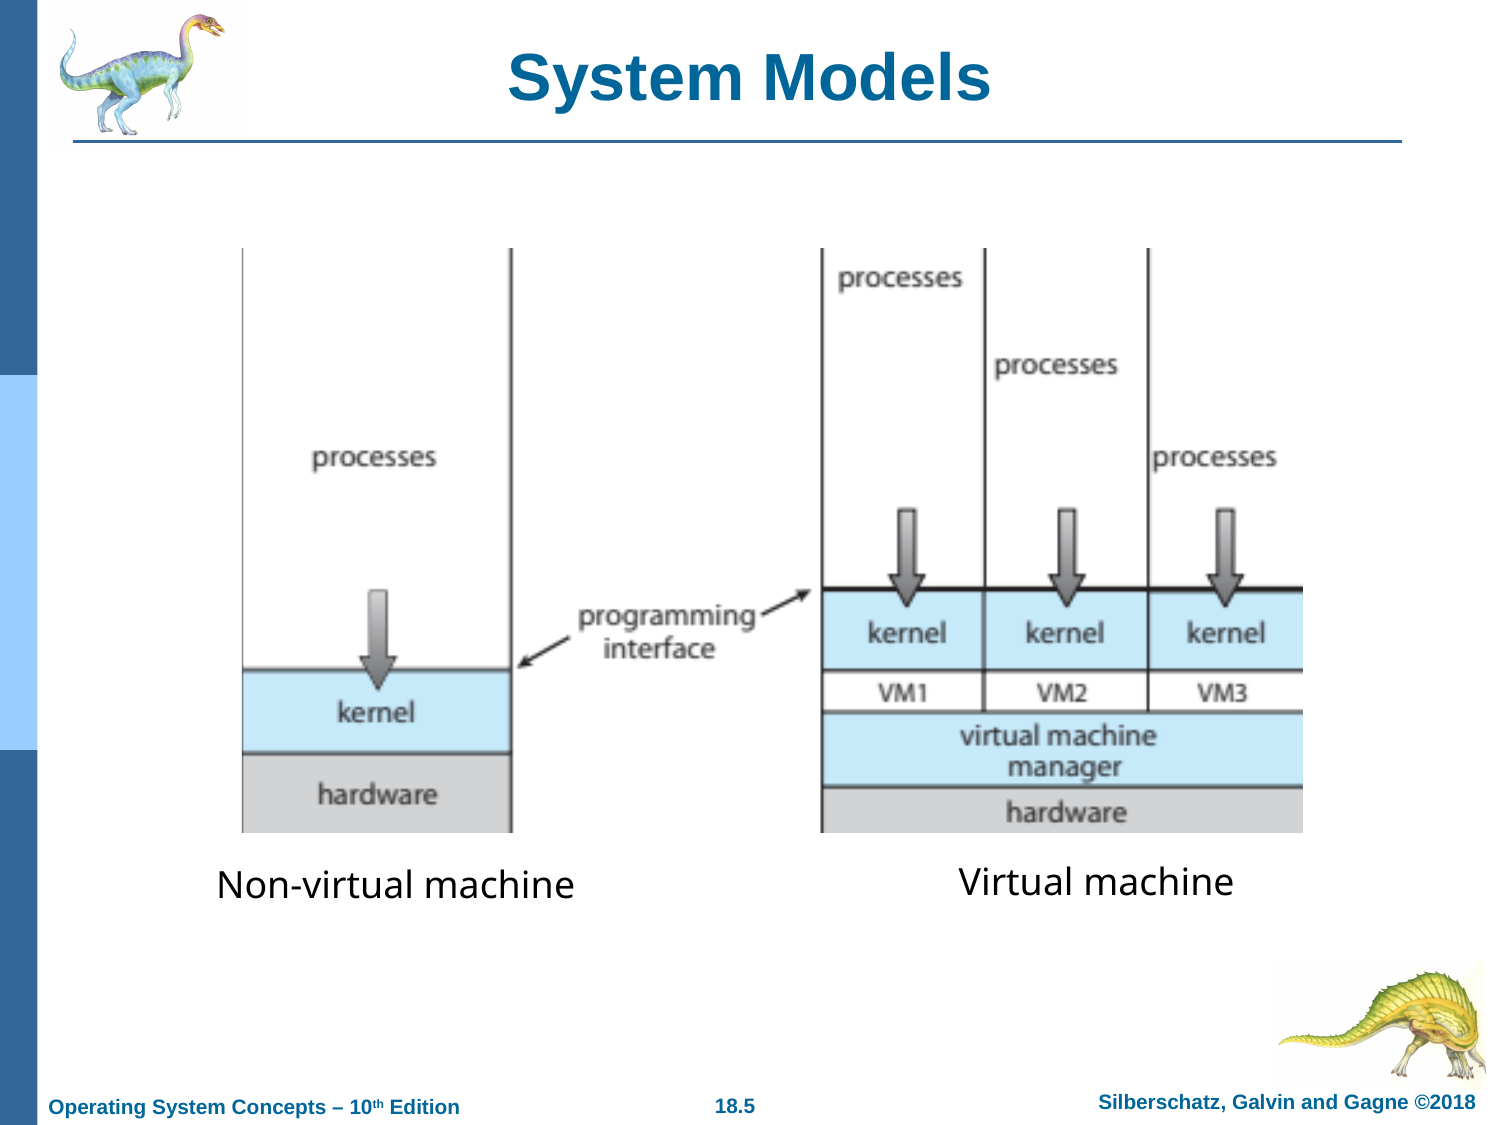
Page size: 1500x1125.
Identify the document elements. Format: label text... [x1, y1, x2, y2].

picture [1275, 959, 1486, 1090]
text_box Non-virtual machine [162, 853, 657, 914]
picture [1415, 1094, 1423, 1099]
picture [46, 0, 243, 149]
text_box Virtual machine [895, 850, 1357, 912]
picture [241, 248, 1303, 833]
title System Models [75, 27, 1426, 122]
